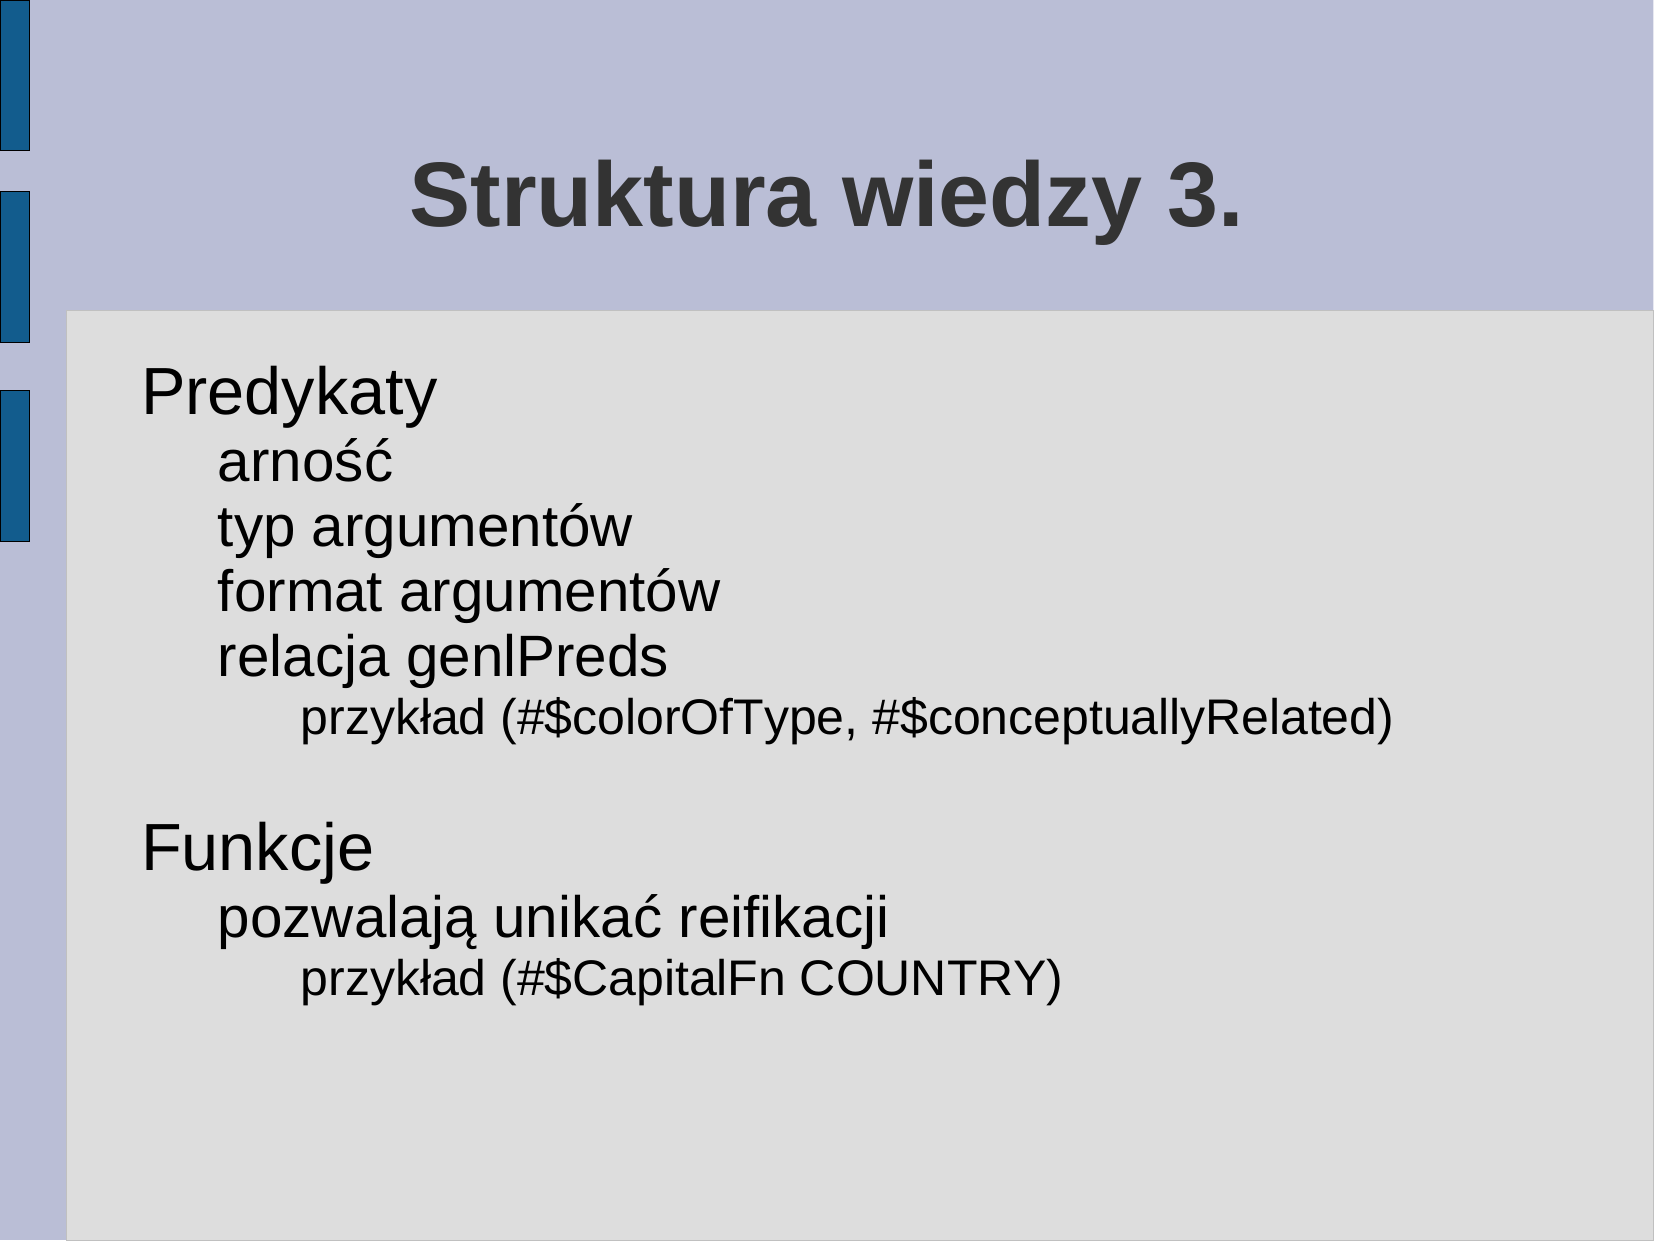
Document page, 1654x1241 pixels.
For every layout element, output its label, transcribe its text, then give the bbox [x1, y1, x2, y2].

list Predykaty arność typ argumentów format argumentów relacja genlPreds przykład (#$colorOfType, #$conceptuallyRelated) Funkcje pozwalają unikać reifikacji przykład (#$CapitalFn COUNTRY) [123, 354, 1536, 1136]
title Struktura wiedzy 3. [121, 91, 1534, 299]
